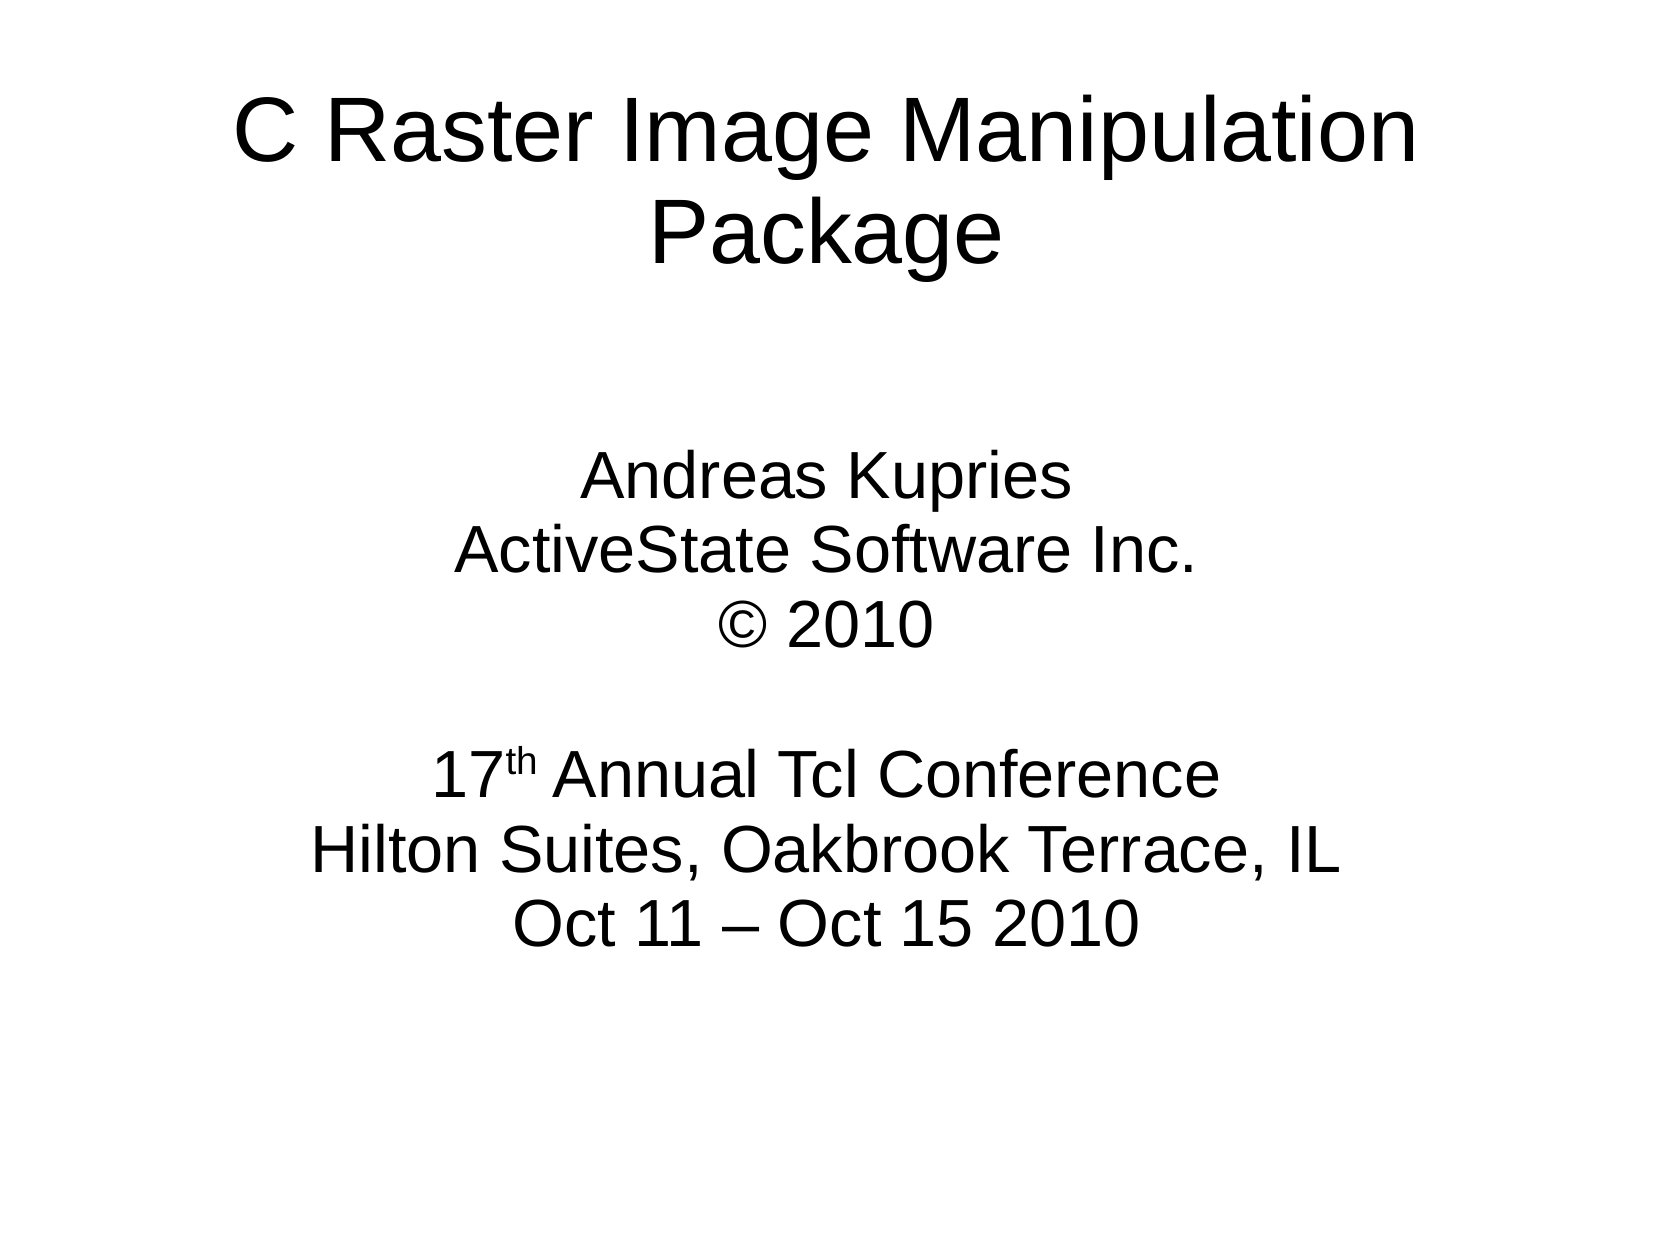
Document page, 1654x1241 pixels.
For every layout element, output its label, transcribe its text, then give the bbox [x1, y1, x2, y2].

subtitle Andreas Kupries ActiveState Software Inc. © 2010 17th Annual Tcl Conference Hilton Suites, Oakbrook Terrace, IL Oct 11 – Oct 15 2010 [82, 290, 1571, 1109]
title C Raster Image Manipulation Package [82, 77, 1571, 285]
